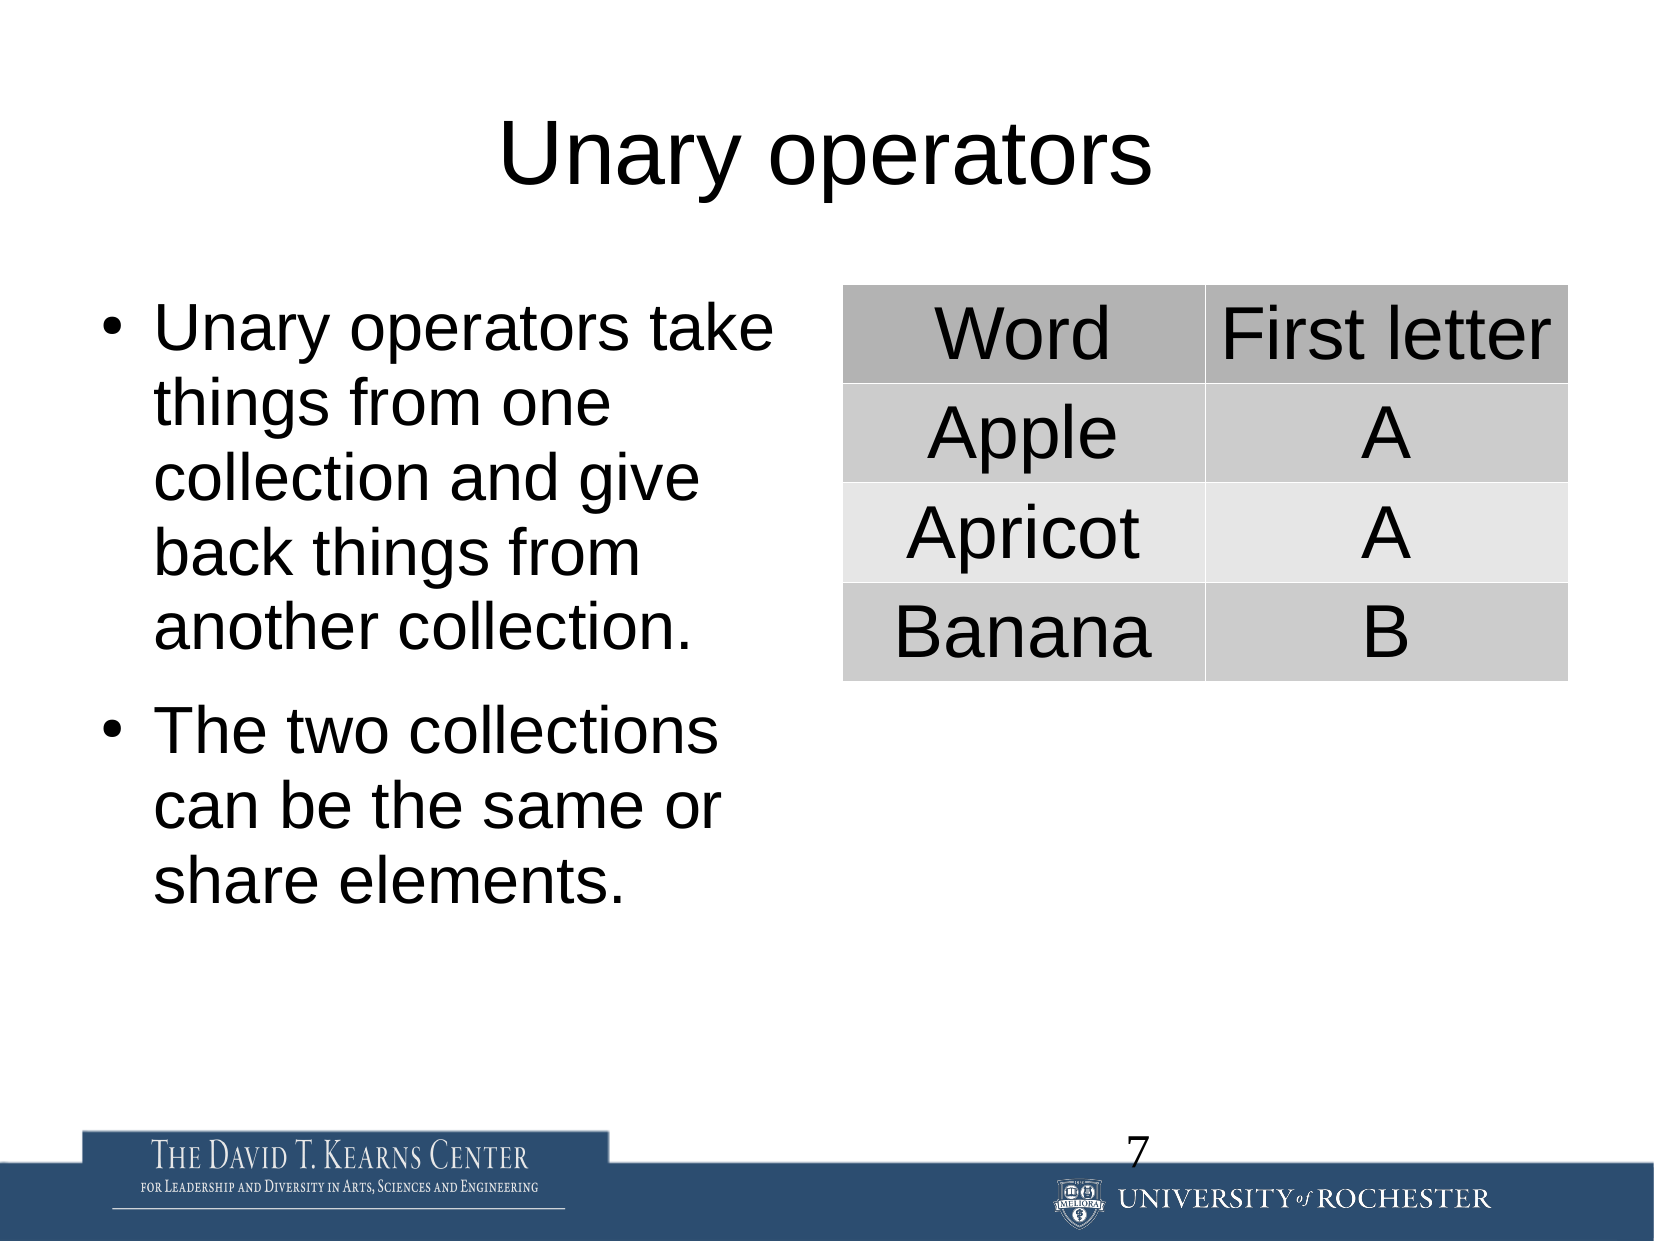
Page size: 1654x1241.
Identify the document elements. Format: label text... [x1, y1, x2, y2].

table_cell A [1206, 483, 1568, 582]
list Unary operators take things from one collection and give back things from another collection. The two collections can be the same or share elements. [82, 290, 809, 1010]
table_header Word [843, 285, 1205, 383]
title Unary operators [82, 49, 1571, 257]
table_cell Banana [843, 583, 1205, 681]
picture [0, 0, 1654, 1241]
table_cell B [1206, 583, 1568, 681]
table_cell Apricot [843, 483, 1205, 582]
table_header First letter [1206, 285, 1568, 383]
table_cell A [1206, 384, 1568, 482]
table_cell Apple [843, 384, 1205, 482]
picture [1053, 1178, 1492, 1230]
